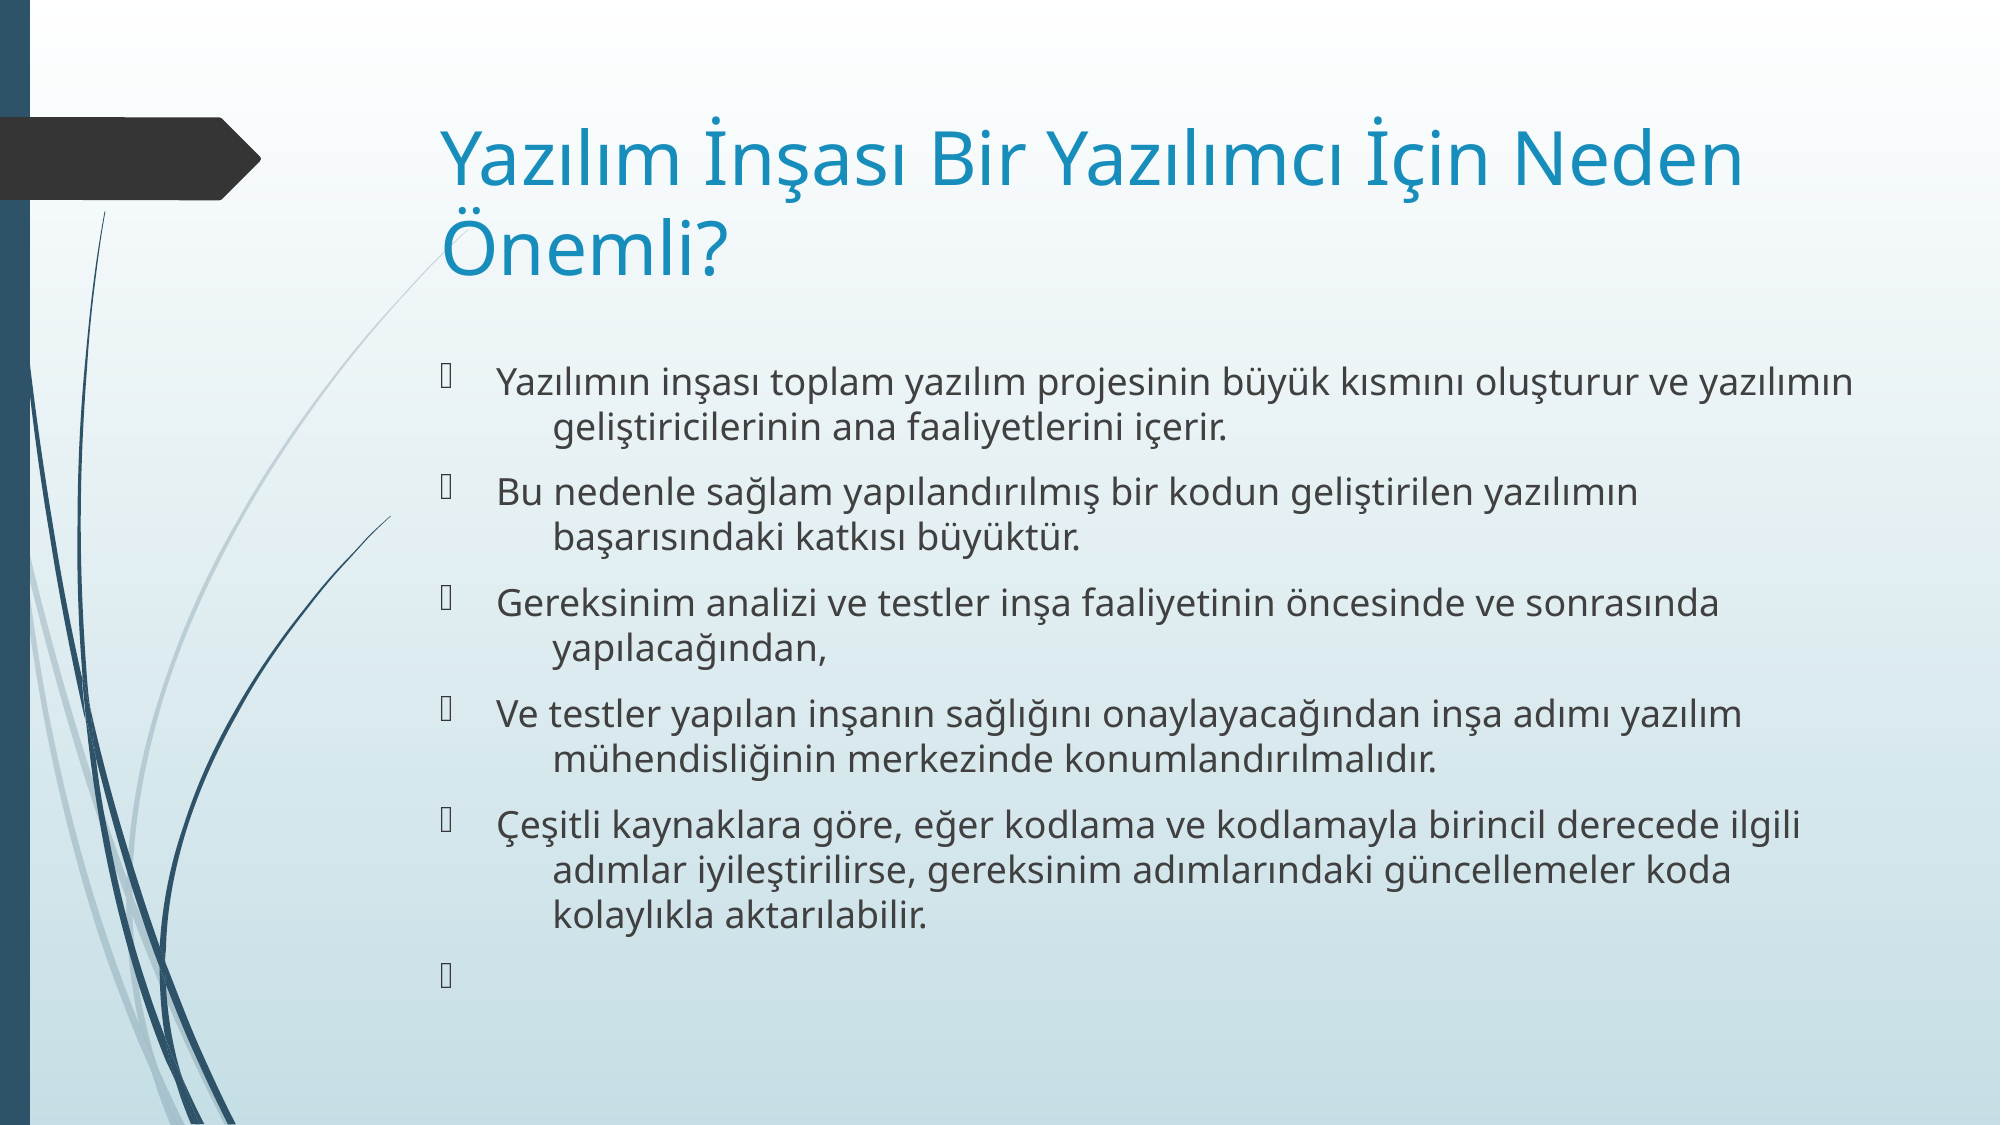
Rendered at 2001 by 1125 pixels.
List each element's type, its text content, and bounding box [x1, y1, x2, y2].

title Yazılım İnşası Bir Yazılımcı İçin Neden Önemli? [425, 102, 1888, 313]
list Yazılımın inşası toplam yazılım projesinin büyük kısmını oluşturur ve yazılımın geliştiricilerinin ana faaliyetlerini içerir. Bu nedenle sağlam yapılandırılmış bir kodun geliştirilen yazılımın başarısındaki katkısı büyüktür. Gereksinim analizi ve testler inşa faaliyetinin öncesinde ve sonrasında yapılacağından, Ve testler yapılan inşanın sağlığını onaylayacağından inşa adımı yazılım mühendisliğinin merkezinde konumlandırılmalıdır. Çeşitli kaynaklara göre, eğer kodlama ve kodlamayla birincil derecede ilgili adımlar iyileştirilirse, gereksinim adımlarındaki güncellemeler koda kolaylıkla aktarılabilir. [424, 350, 1888, 970]
